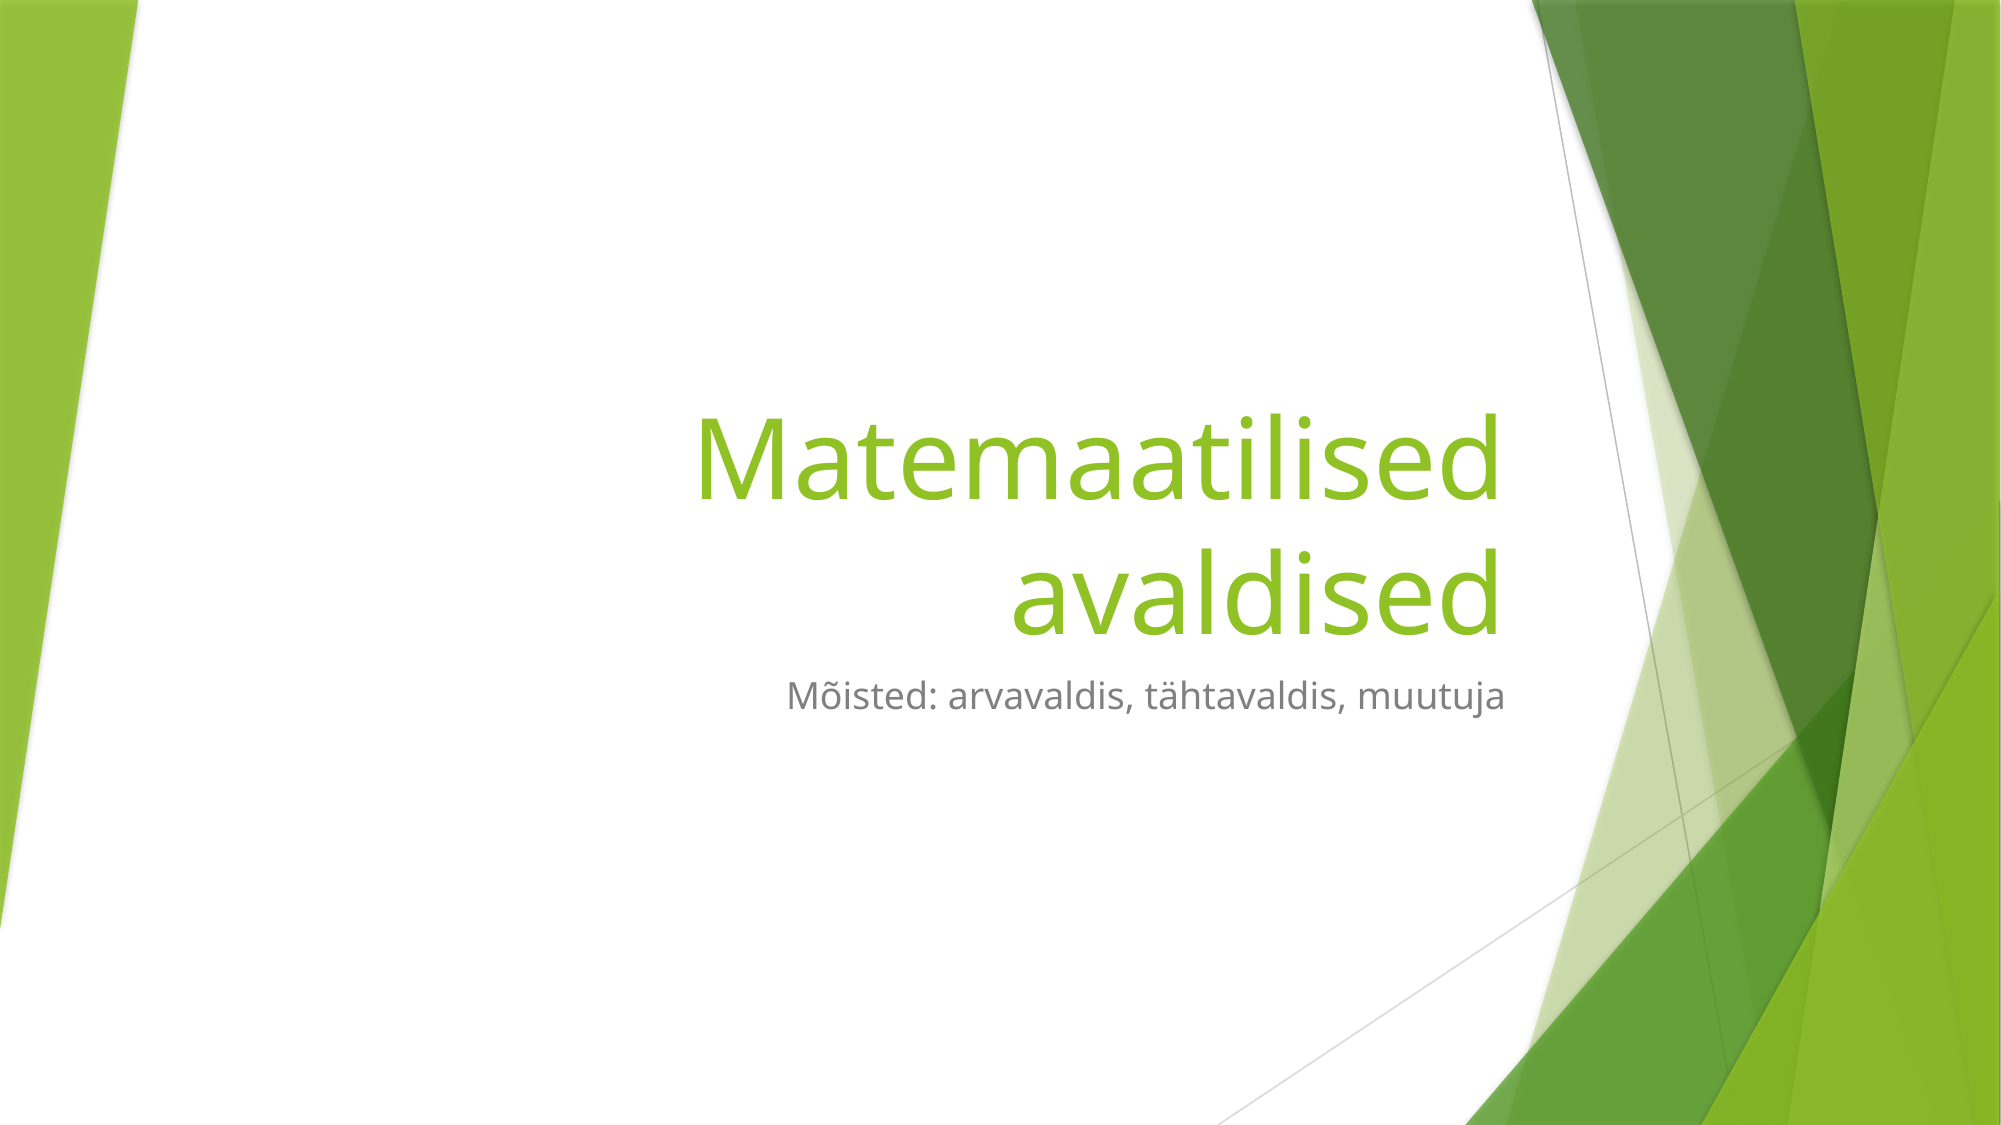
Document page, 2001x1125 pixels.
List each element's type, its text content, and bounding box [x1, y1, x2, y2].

title Matemaatilised avaldised [247, 394, 1522, 664]
subtitle Mõisted: arvavaldis, tähtavaldis, muutuja [247, 664, 1522, 845]
